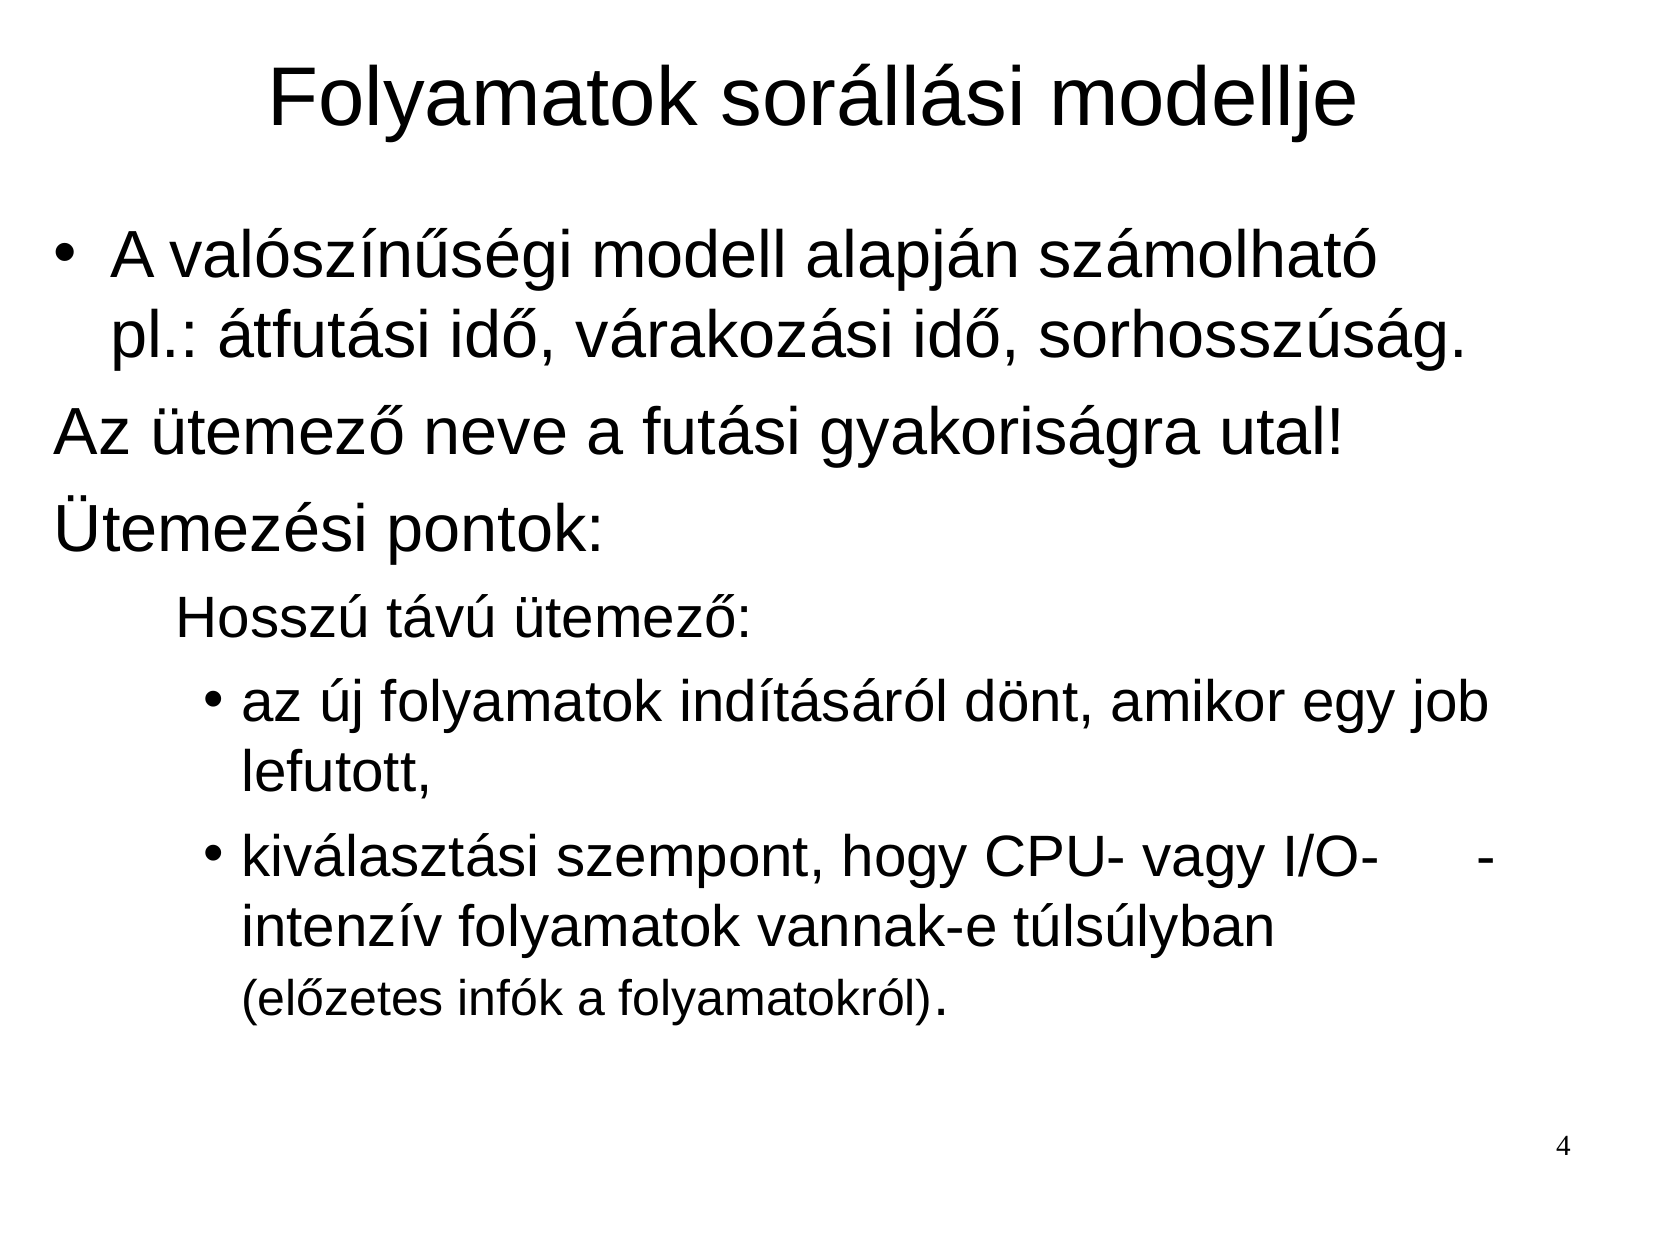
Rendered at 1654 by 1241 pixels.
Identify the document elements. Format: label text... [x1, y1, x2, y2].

list A valószínűségi modell alapján számolható pl.: átfutási idő, várakozási idő, sorhosszúság. Az ütemező neve a futási gyakoriságra utal! Ütemezési pontok: Hosszú távú ütemező: az új folyamatok indításáról dönt, amikor egy job lefutott, kiválasztási szempont, hogy CPU- vagy I/O- -intenzív folyamatok vannak-e túlsúlyban (előzetes infók a folyamatokról). [39, 203, 1654, 1154]
title Folyamatok sorállási modellje [136, 20, 1491, 165]
